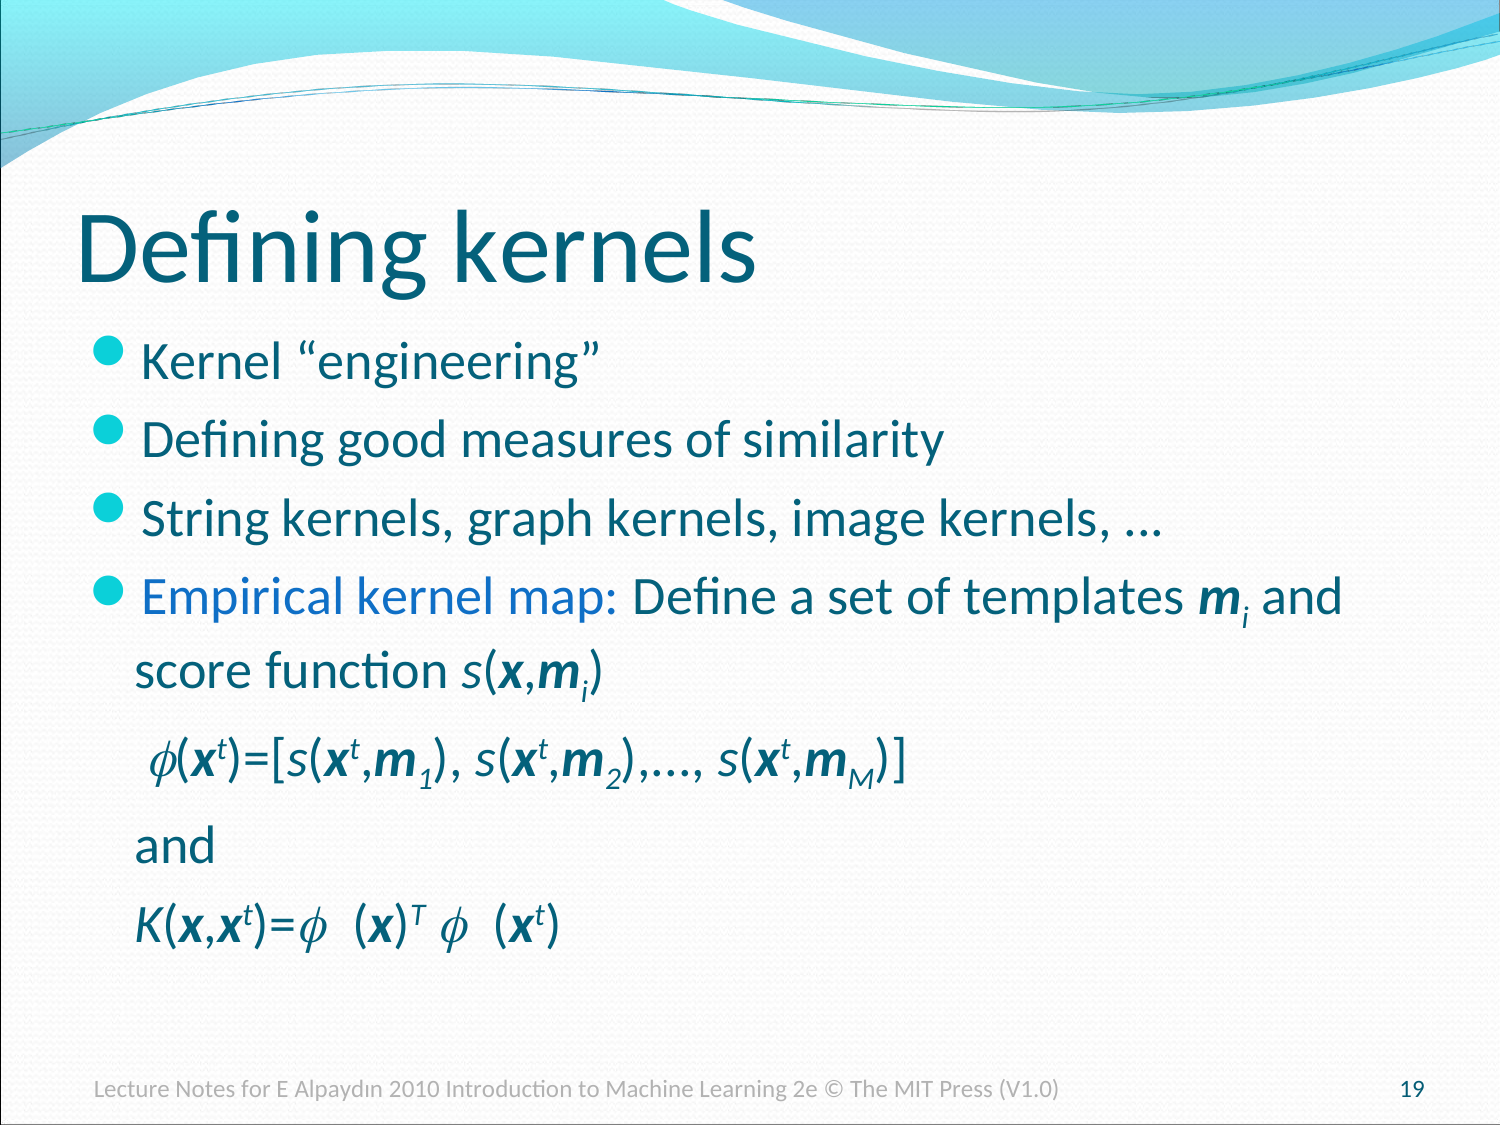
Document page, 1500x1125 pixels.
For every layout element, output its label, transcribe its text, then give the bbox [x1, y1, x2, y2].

text_box Kernel “engineering” Defining good measures of similarity String kernels, graph kernels, image kernels, ... Empirical kernel map: Define a set of templates mi and score function s(x,mi) (xt)=[s(xt,m1), s(xt,m2),..., s(xt,mM)] and K(x,xt)=(x)T (xt) [75, 317, 1426, 1038]
picture [0, 0, 1500, 1125]
text_box Lecture Notes for E Alpaydın 2010 Introduction to Machine Learning 2e © The MIT Press (V1.0) [93, 1042, 1254, 1103]
text_box Defining kernels [75, 115, 1426, 304]
text_box <number> [1299, 1042, 1426, 1103]
